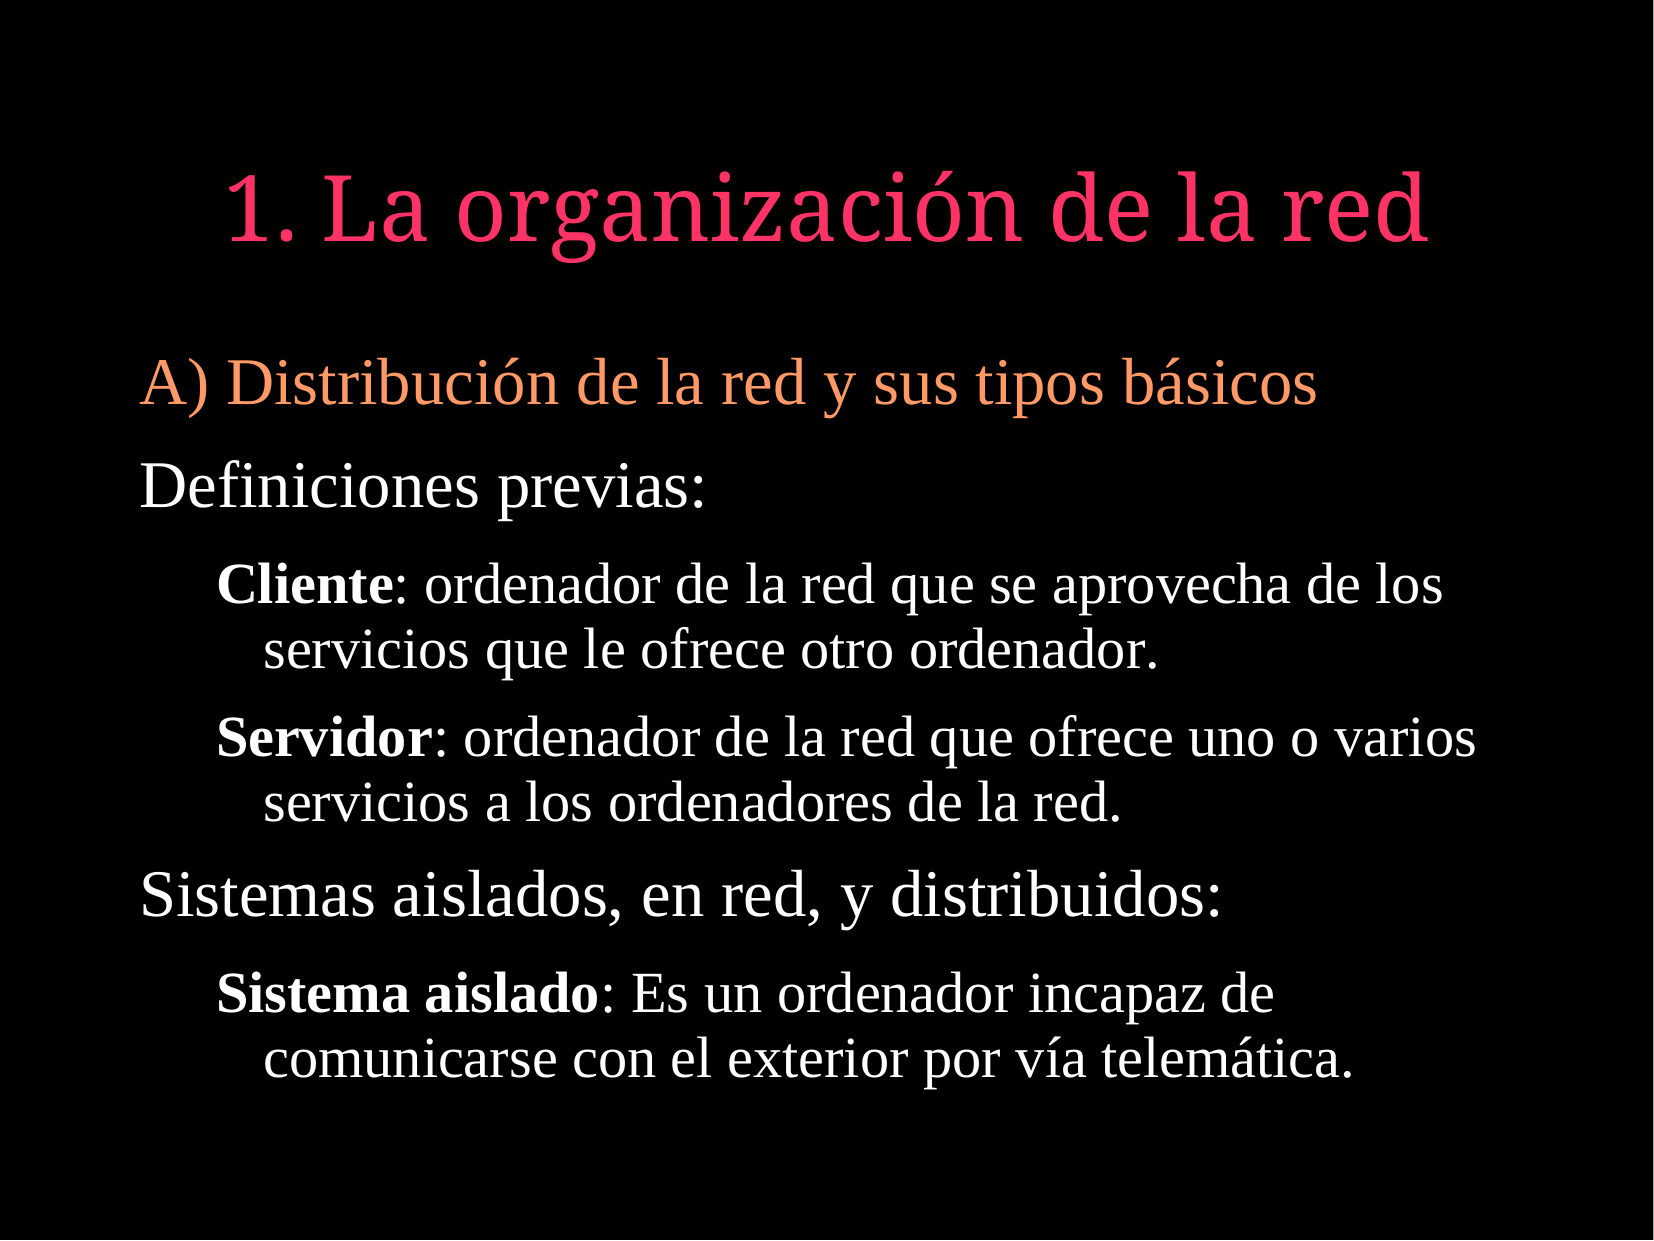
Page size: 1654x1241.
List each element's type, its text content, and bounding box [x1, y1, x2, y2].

list A) Distribución de la red y sus tipos básicos Definiciones previas: Cliente: ordenador de la red que se aprovecha de los servicios que le ofrece otro ordenador. Servidor: ordenador de la red que ofrece uno o varios servicios a los ordenadores de la red. Sistemas aislados, en red, y distribuidos: Sistema aislado: Es un ordenador incapaz de comunicarse con el exterior por vía telemática. [121, 344, 1534, 1127]
title 1. La organización de la red [121, 102, 1534, 311]
